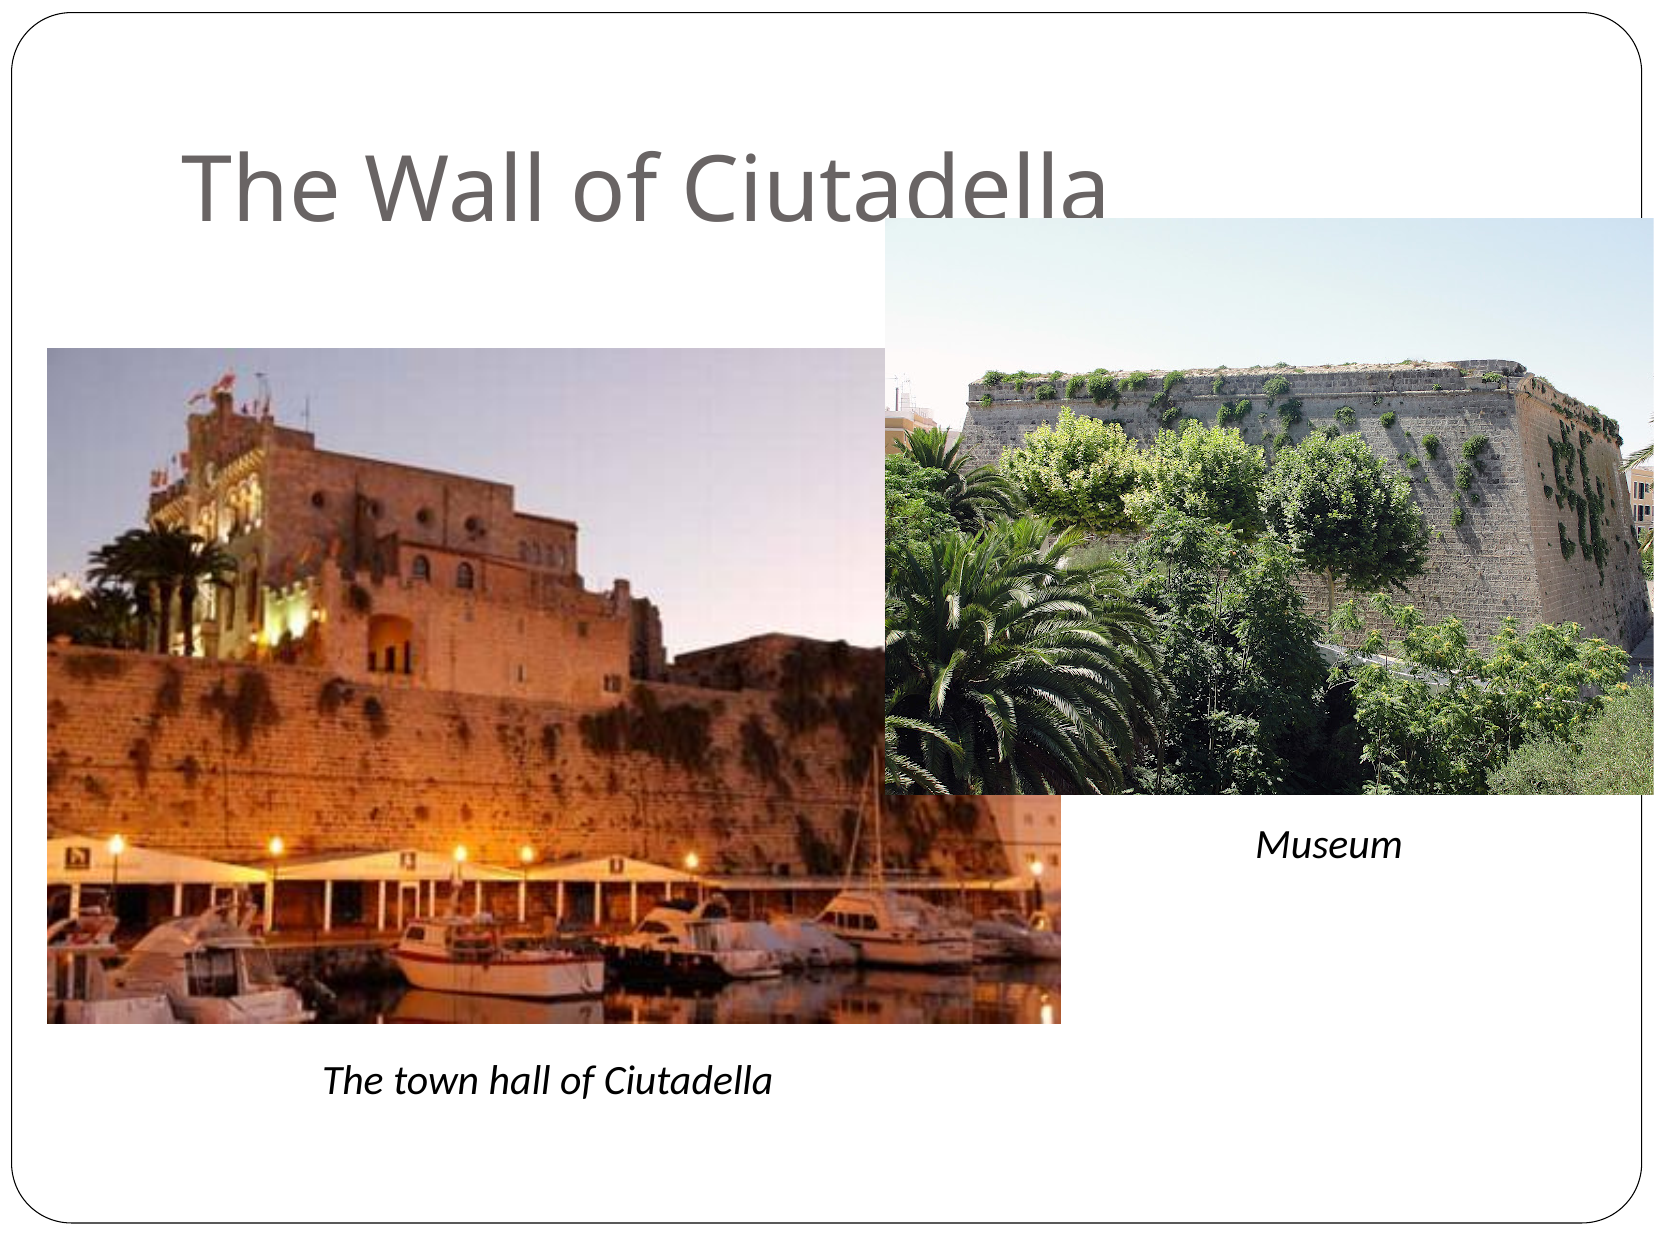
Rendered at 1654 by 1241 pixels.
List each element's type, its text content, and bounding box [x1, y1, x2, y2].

text_box Museum [1240, 809, 1418, 874]
text_box The town hall of Ciutadella [307, 1045, 789, 1110]
picture [47, 218, 1654, 1024]
title The Wall of Ciutadella [165, 49, 1571, 257]
